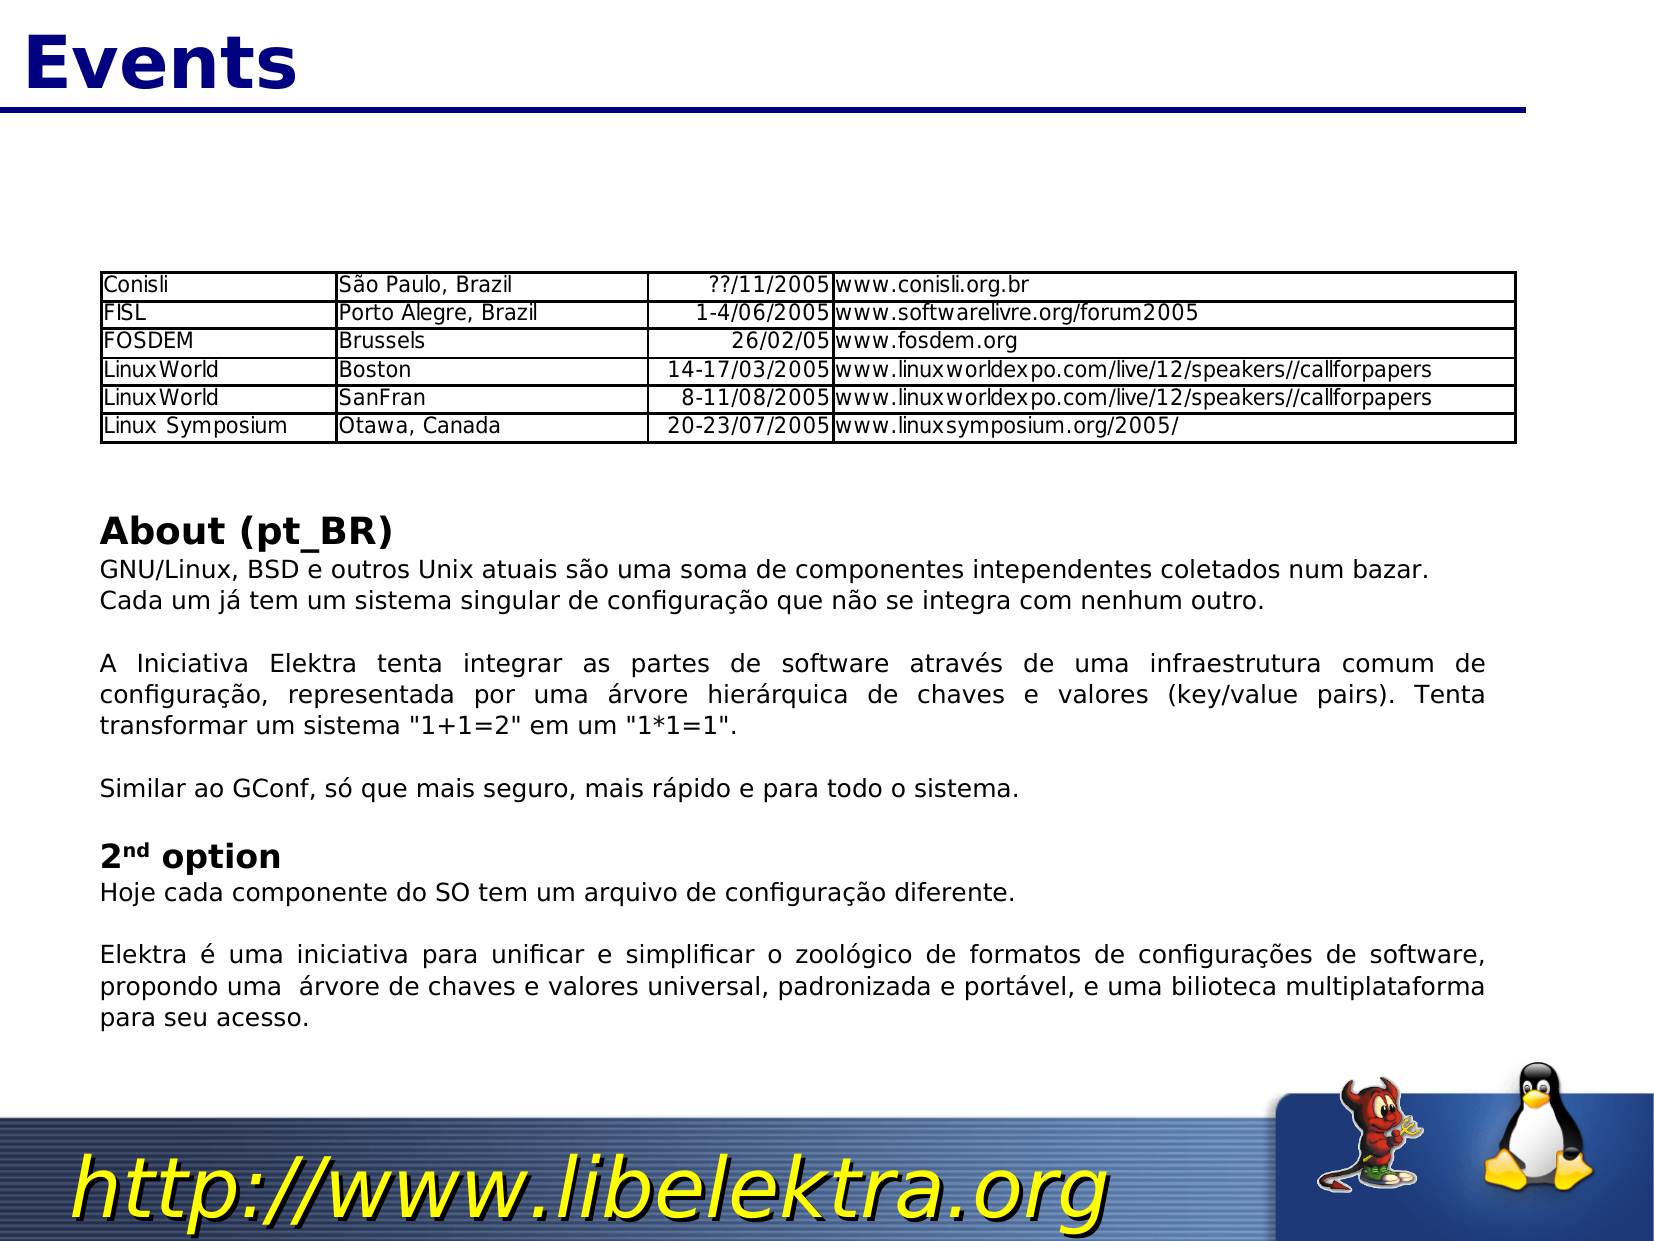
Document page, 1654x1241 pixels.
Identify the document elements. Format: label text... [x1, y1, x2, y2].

picture [0, 1061, 1654, 1241]
chart [99, 270, 1518, 649]
text_box About (pt_BR) GNU/Linux, BSD e outros Unix atuais são uma soma de componentes intependentes coletados num bazar. Cada um já tem um sistema singular de configuração que não se integra com nenhum outro. A Iniciativa Elektra tenta integrar as partes de software através de uma infraestrutura comum de configuração, representada por uma árvore hierárquica de chaves e valores (key/value pairs). Tenta transformar um sistema "1+1=2" em um "1*1=1". Similar ao GConf, só que mais seguro, mais rápido e para todo o sistema. 2nd option Hoje cada componente do SO tem um arquivo de configuração diferente. Elektra é uma iniciativa para unificar e simplificar o zoológico de formatos de configurações de software, propondo uma árvore de chaves e valores universal, padronizada e portável, e uma bilioteca multiplataforma para seu acesso. [99, 506, 1489, 1094]
text_box Events [22, 14, 1611, 111]
